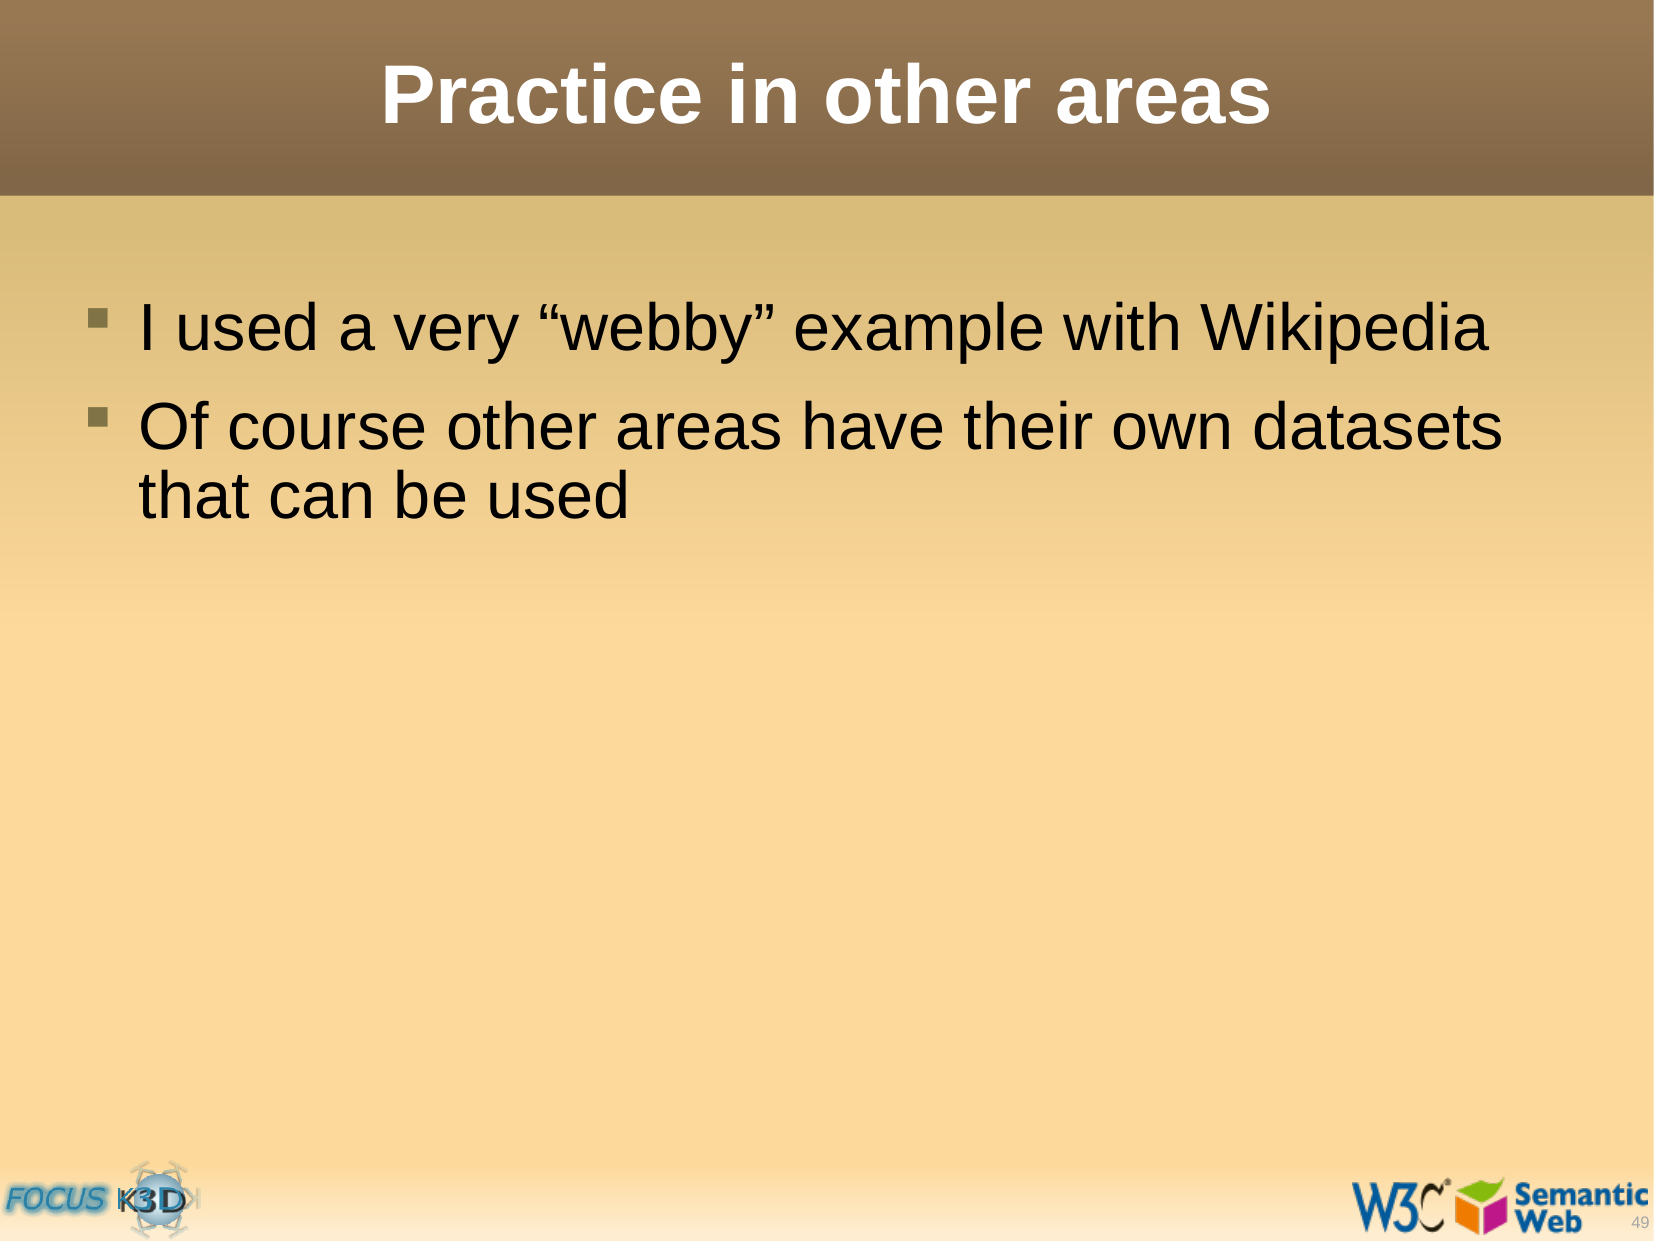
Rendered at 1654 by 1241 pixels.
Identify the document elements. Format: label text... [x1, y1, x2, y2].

picture [0, 196, 1654, 1241]
list I used a very “webby” example with Wikipedia Of course other areas have their own datasets that can be used [82, 290, 1571, 1109]
title Practice in other areas [0, 0, 1654, 196]
